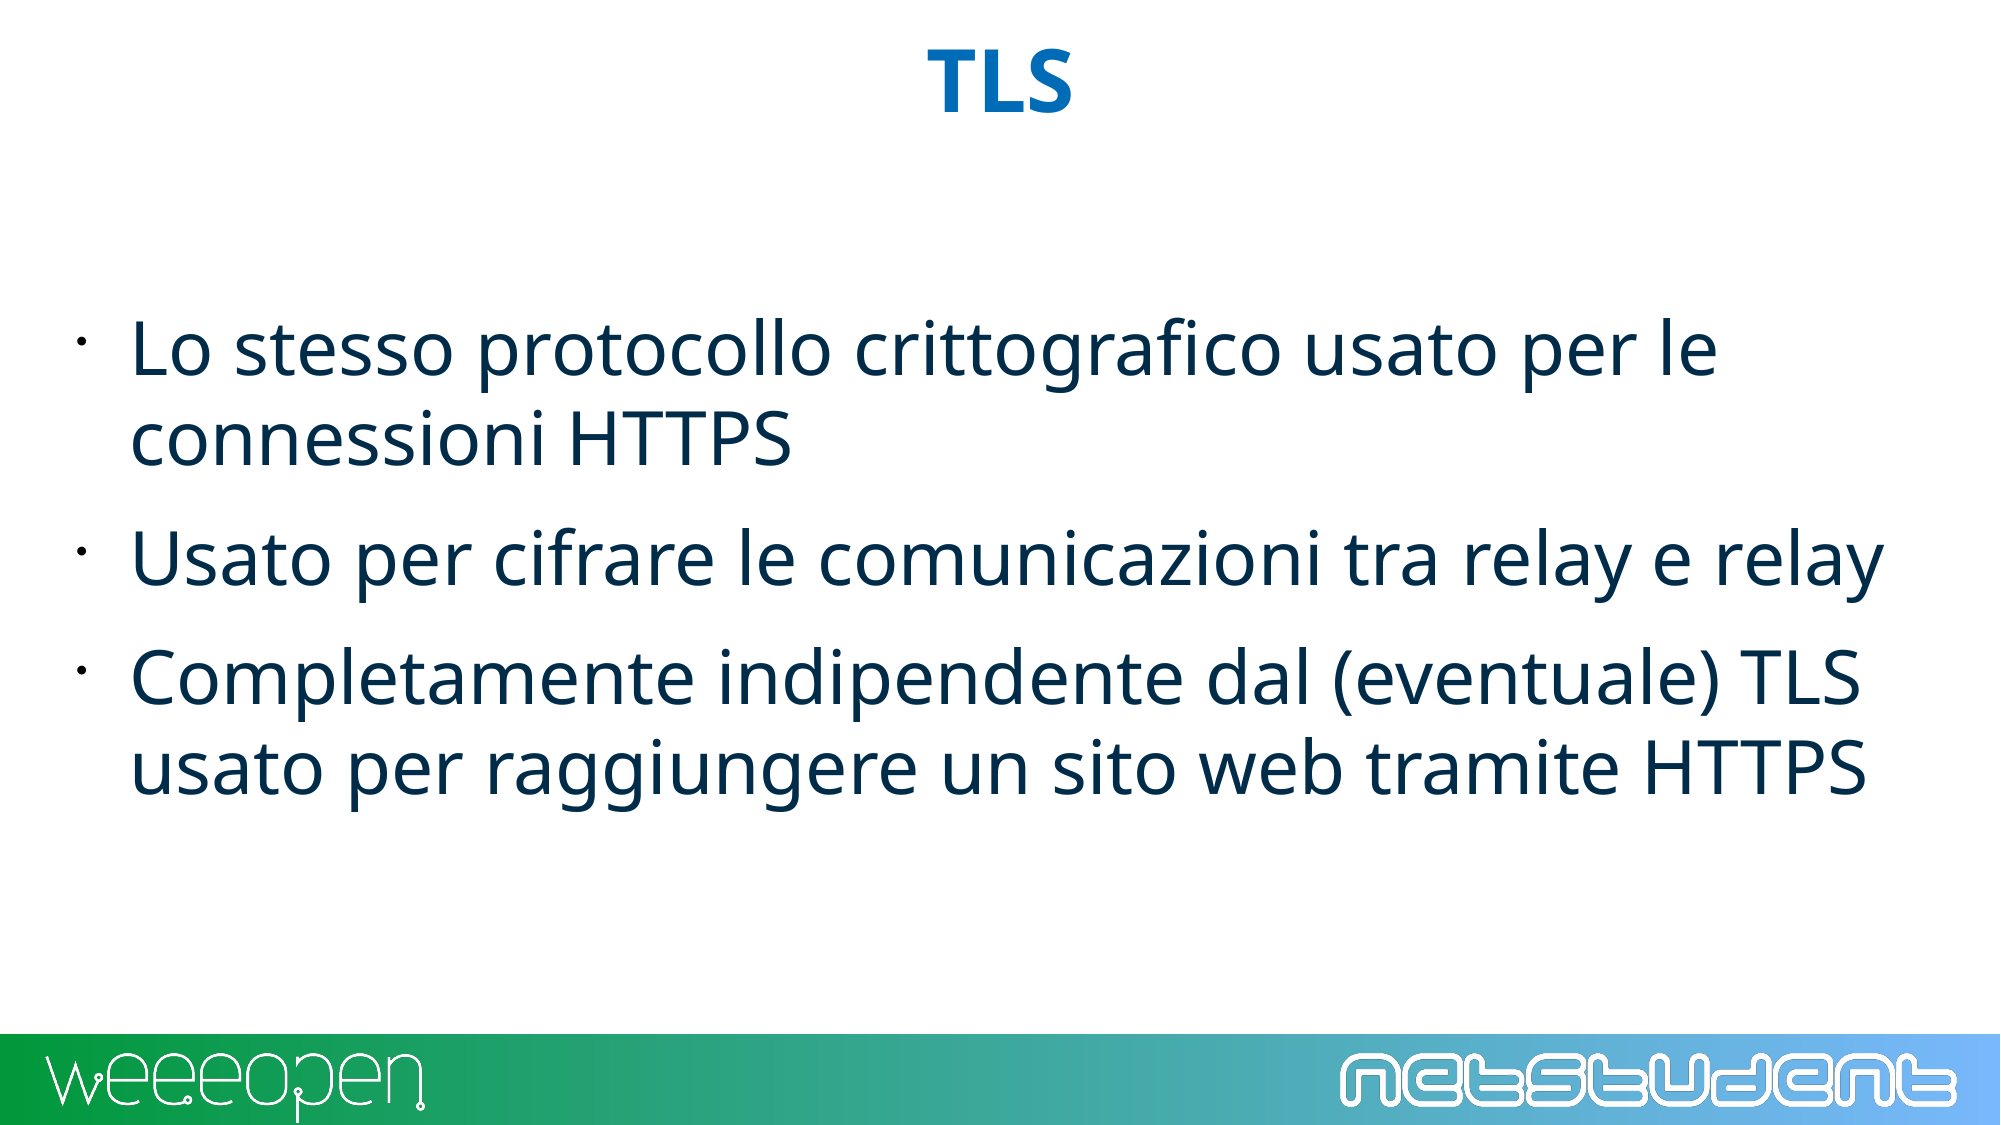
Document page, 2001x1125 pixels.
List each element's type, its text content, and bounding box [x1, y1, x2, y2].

picture [45, 1053, 425, 1123]
title TLS [43, 29, 1959, 247]
picture [1340, 1053, 1957, 1107]
list Lo stesso protocollo crittografico usato per le connessioni HTTPS Usato per cifrare le comunicazioni tra relay e relay Completamente indipendente dal (eventuale) TLS usato per raggiungere un sito web tramite HTTPS [43, 293, 1949, 1008]
